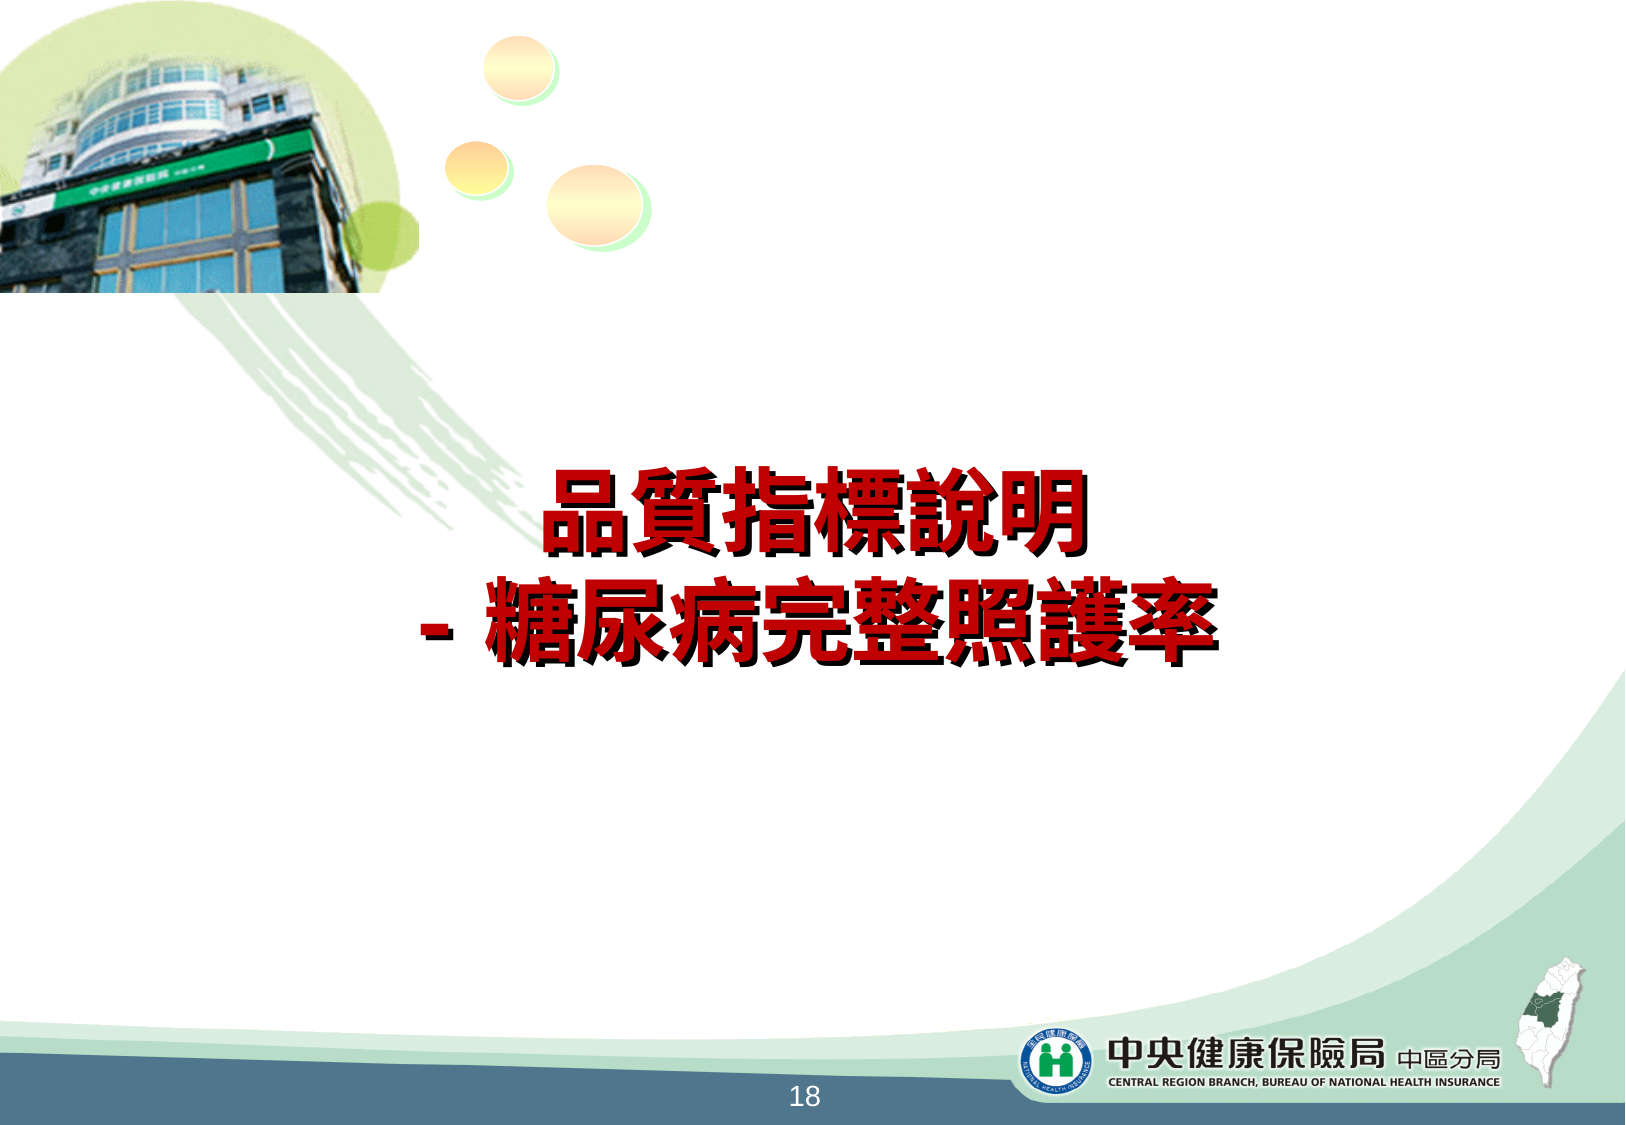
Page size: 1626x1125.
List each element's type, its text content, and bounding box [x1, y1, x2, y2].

title 品質指標說明 -糖尿病完整照護率 [50, 445, 1575, 633]
text_box [615, 1065, 995, 1125]
